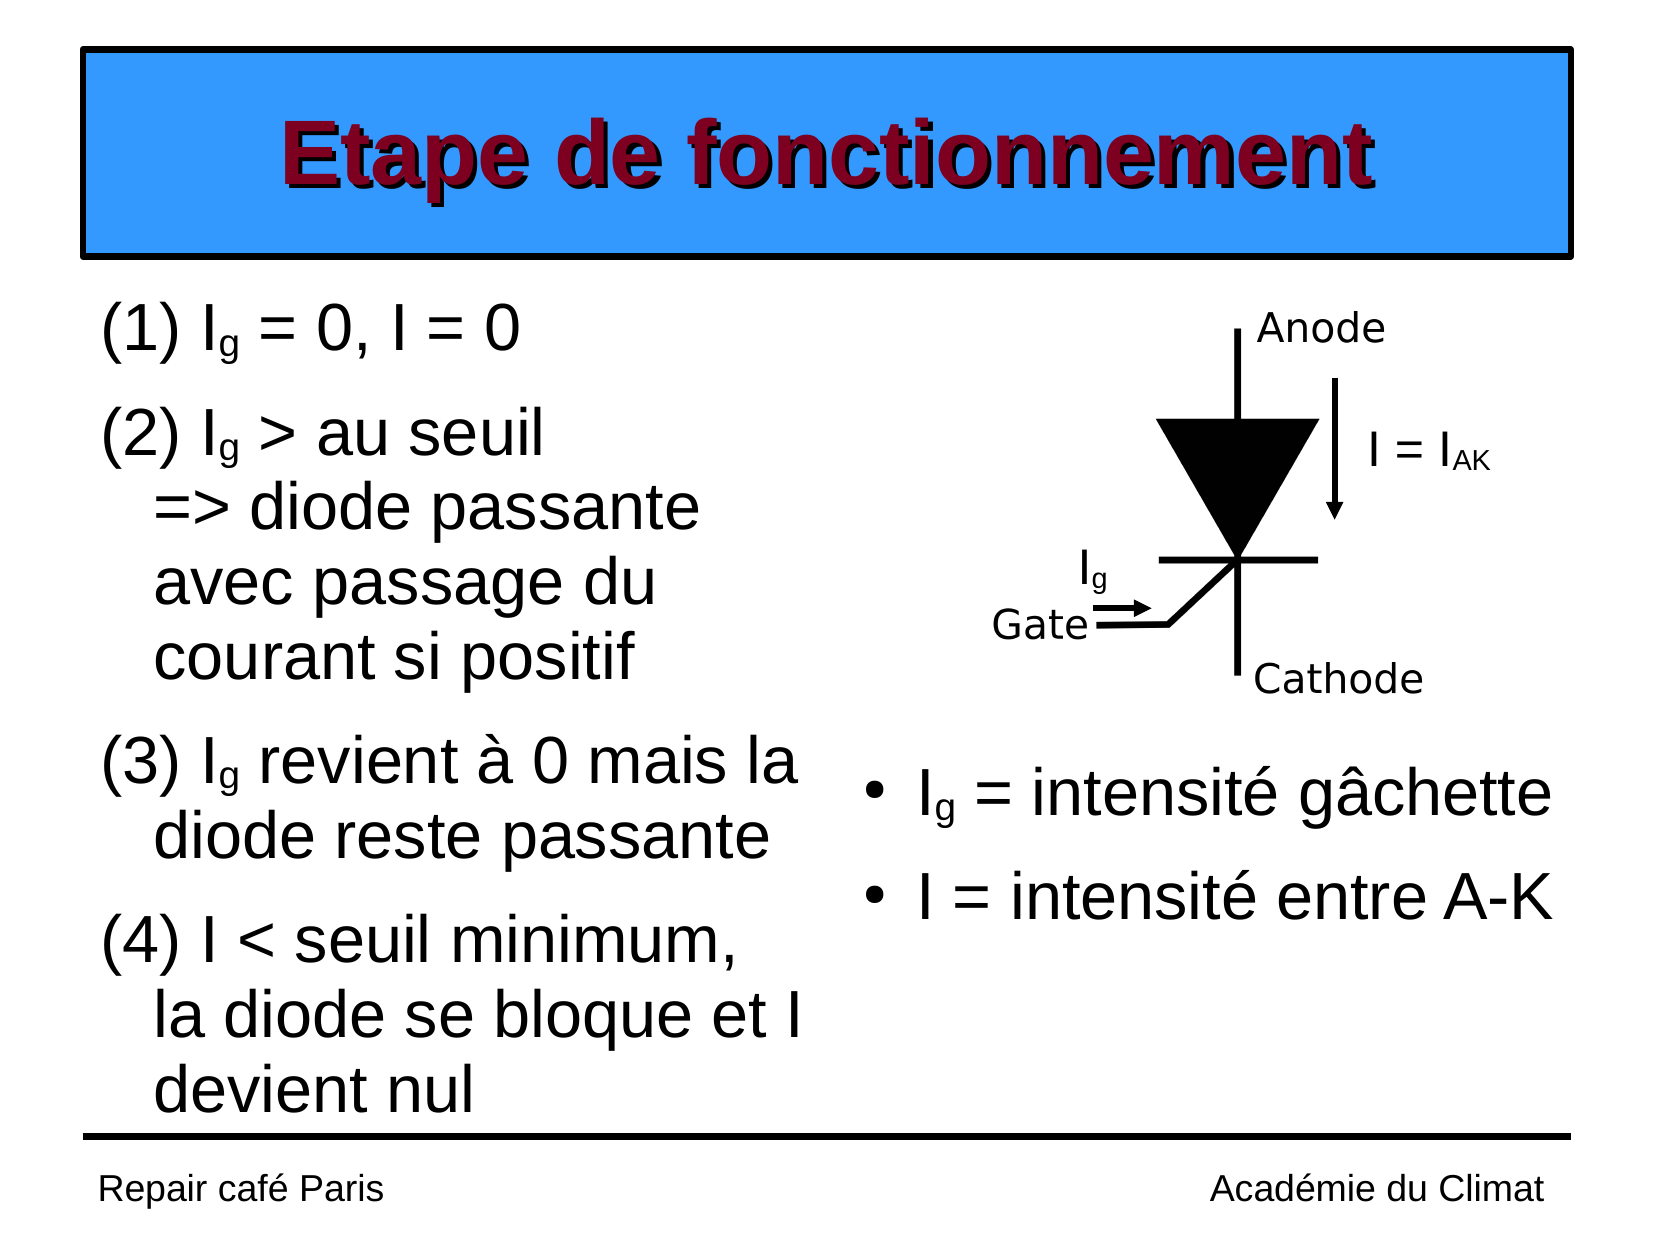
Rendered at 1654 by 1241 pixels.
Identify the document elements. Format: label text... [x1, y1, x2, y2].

text_box Ig [1062, 531, 1146, 603]
text_box I = IAK [1352, 413, 1536, 497]
picture [992, 307, 1424, 694]
title Etape de fonctionnement [82, 49, 1571, 257]
list Ig = 0, I = 0 Ig > au seuil => diode passante avec passage du courant si positif Ig revient à 0 mais la diode reste passante I < seuil minimum, la diode se bloque et I devient nul [82, 290, 809, 1127]
text_box Repair café Paris Académie du Climat [82, 1160, 1571, 1217]
list Ig = intensité gâchette I = intensité entre A-K [845, 754, 1572, 1098]
